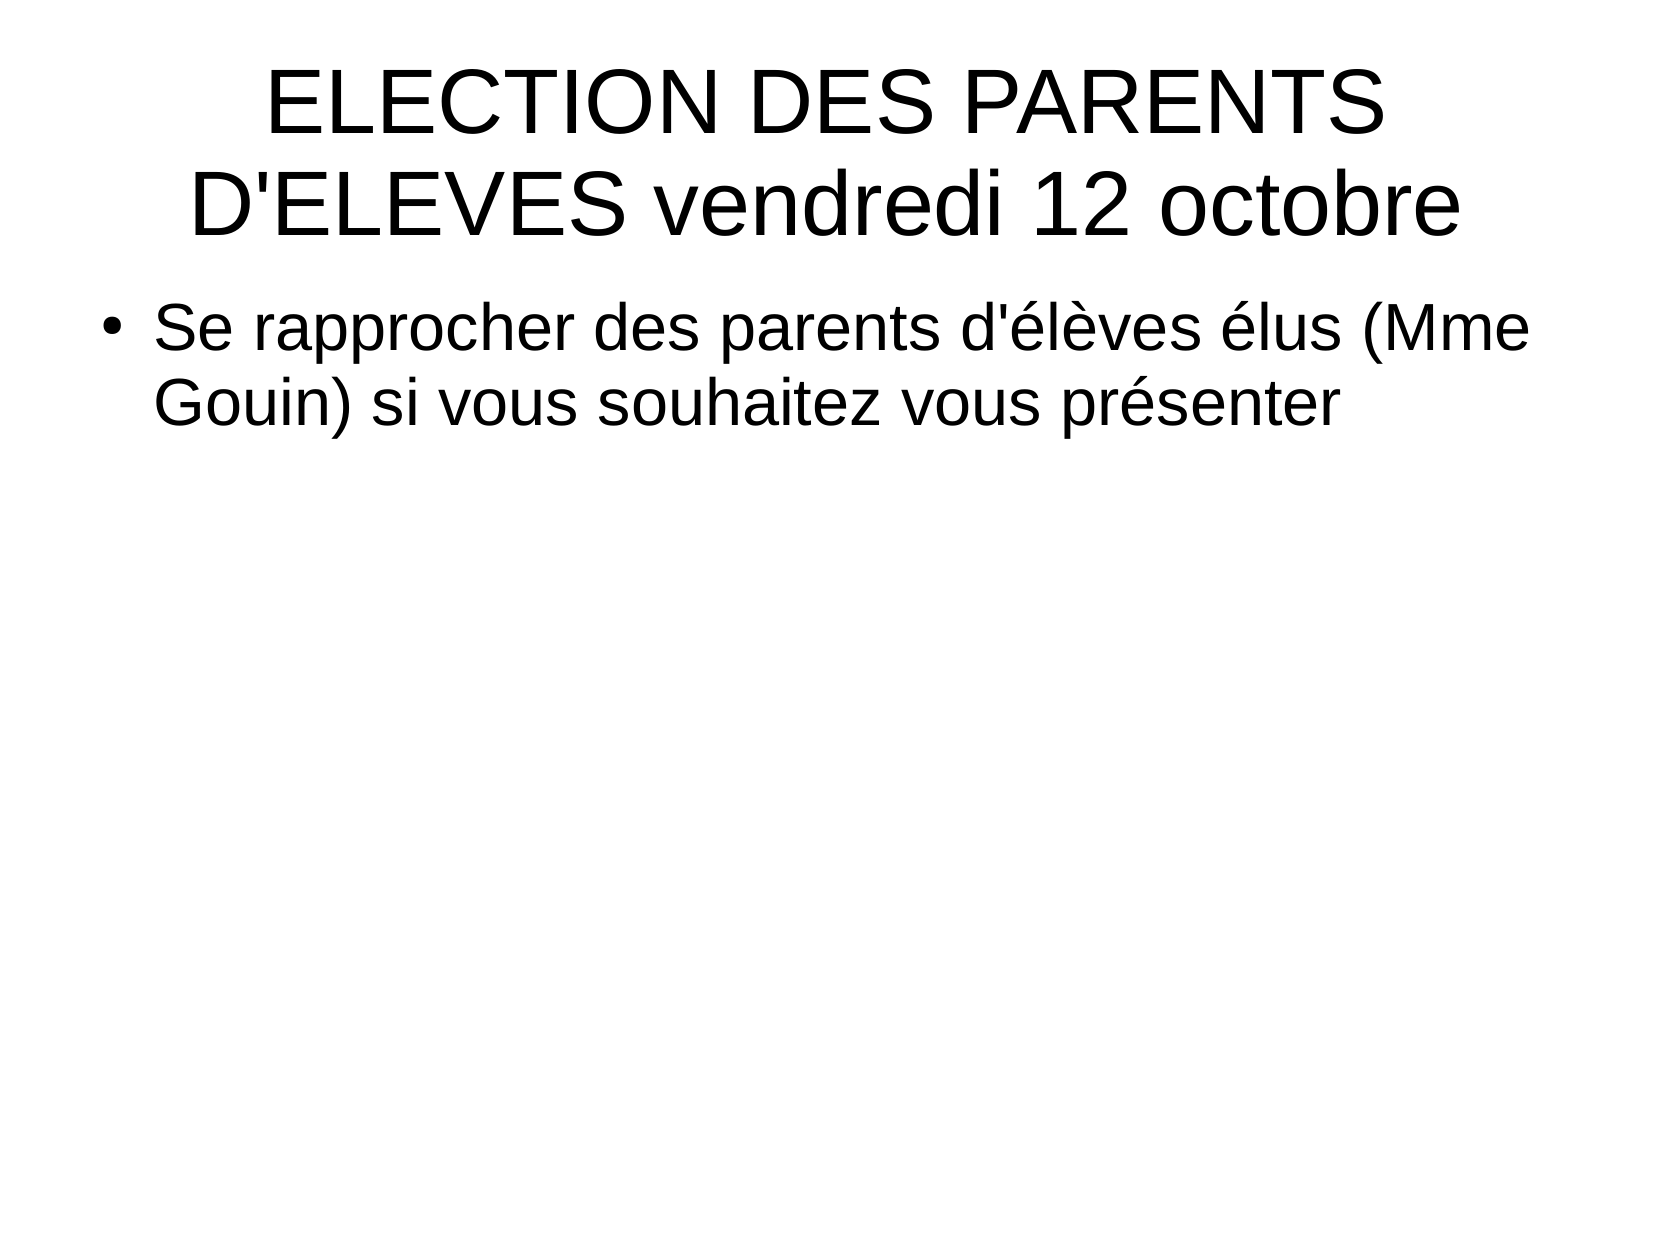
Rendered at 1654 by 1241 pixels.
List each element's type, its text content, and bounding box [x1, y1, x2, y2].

list Se rapprocher des parents d'élèves élus (Mme Gouin) si vous souhaitez vous présenter [82, 290, 1571, 1241]
title ELECTION DES PARENTS D'ELEVES vendredi 12 octobre [82, 49, 1571, 257]
